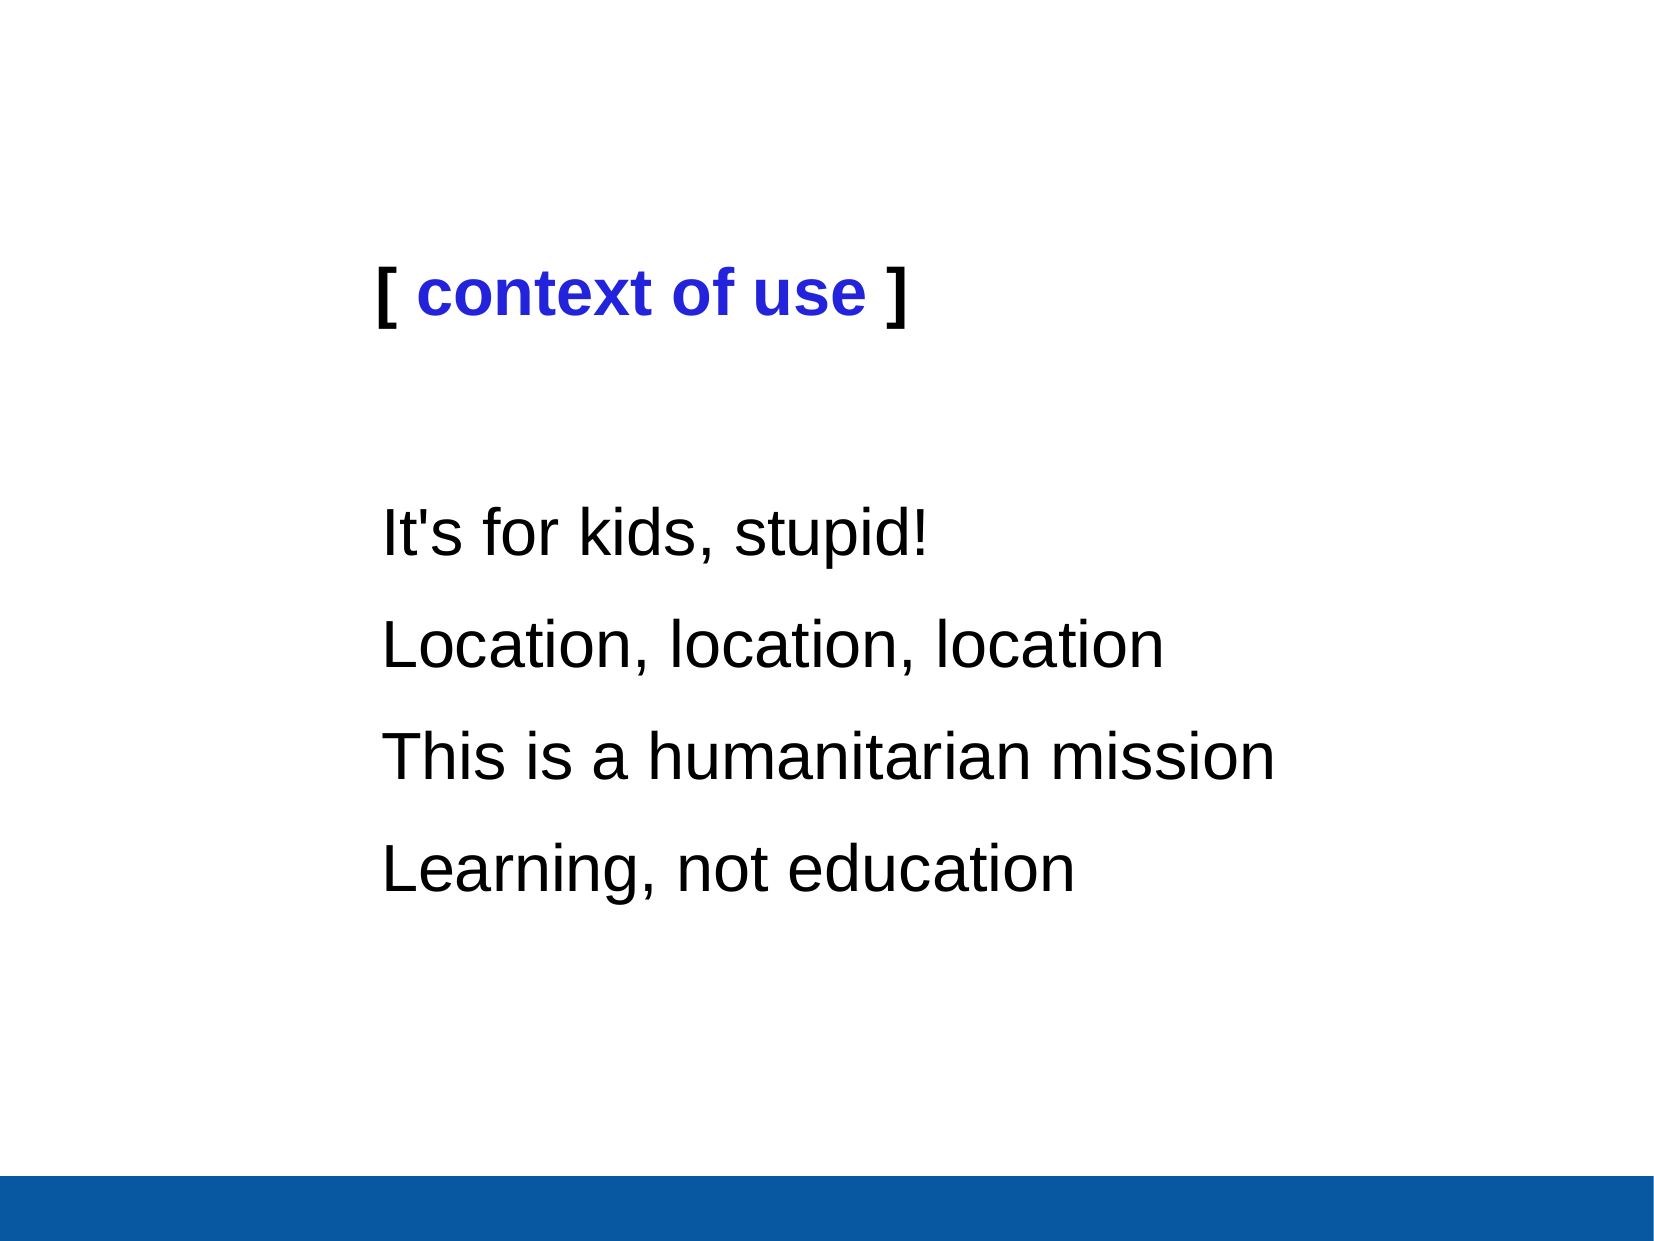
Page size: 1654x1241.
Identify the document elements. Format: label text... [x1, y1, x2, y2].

picture [0, 1176, 1654, 1241]
text_box It's for kids, stupid! Location, location, location This is a humanitarian mission Learning, not education [380, 457, 1281, 869]
text_box [ context of use ] [375, 254, 910, 330]
